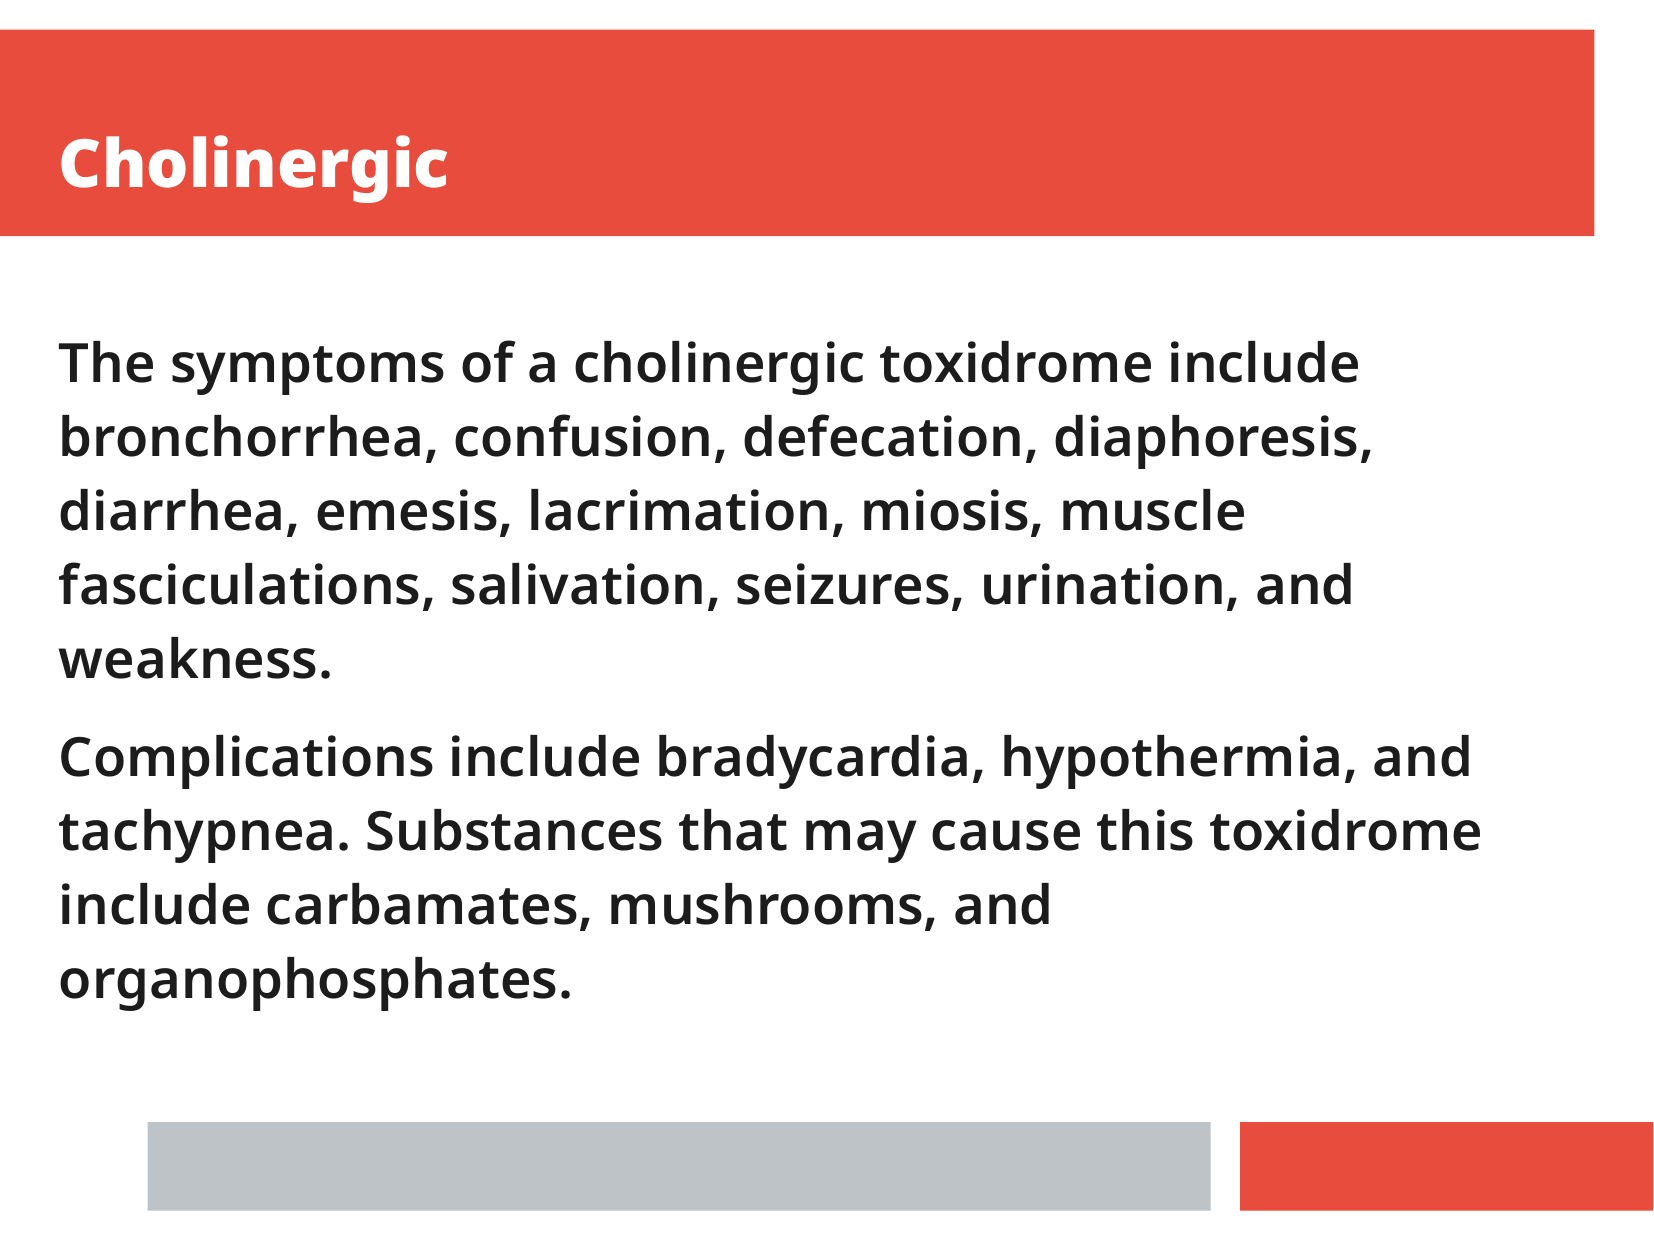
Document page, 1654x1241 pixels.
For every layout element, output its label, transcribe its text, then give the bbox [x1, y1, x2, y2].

title Cholinergic [59, 59, 1595, 207]
list The symptoms of a cholinergic toxidrome include bronchorrhea, confusion, defecation, diaphoresis, diarrhea, emesis, lacrimation, miosis, muscle fasciculations, salivation, seizures, urination, and weakness. Complications include bradycardia, hypothermia, and tachypnea. Substances that may cause this toxidrome include carbamates, mushrooms, and organophosphates. [59, 324, 1565, 1093]
